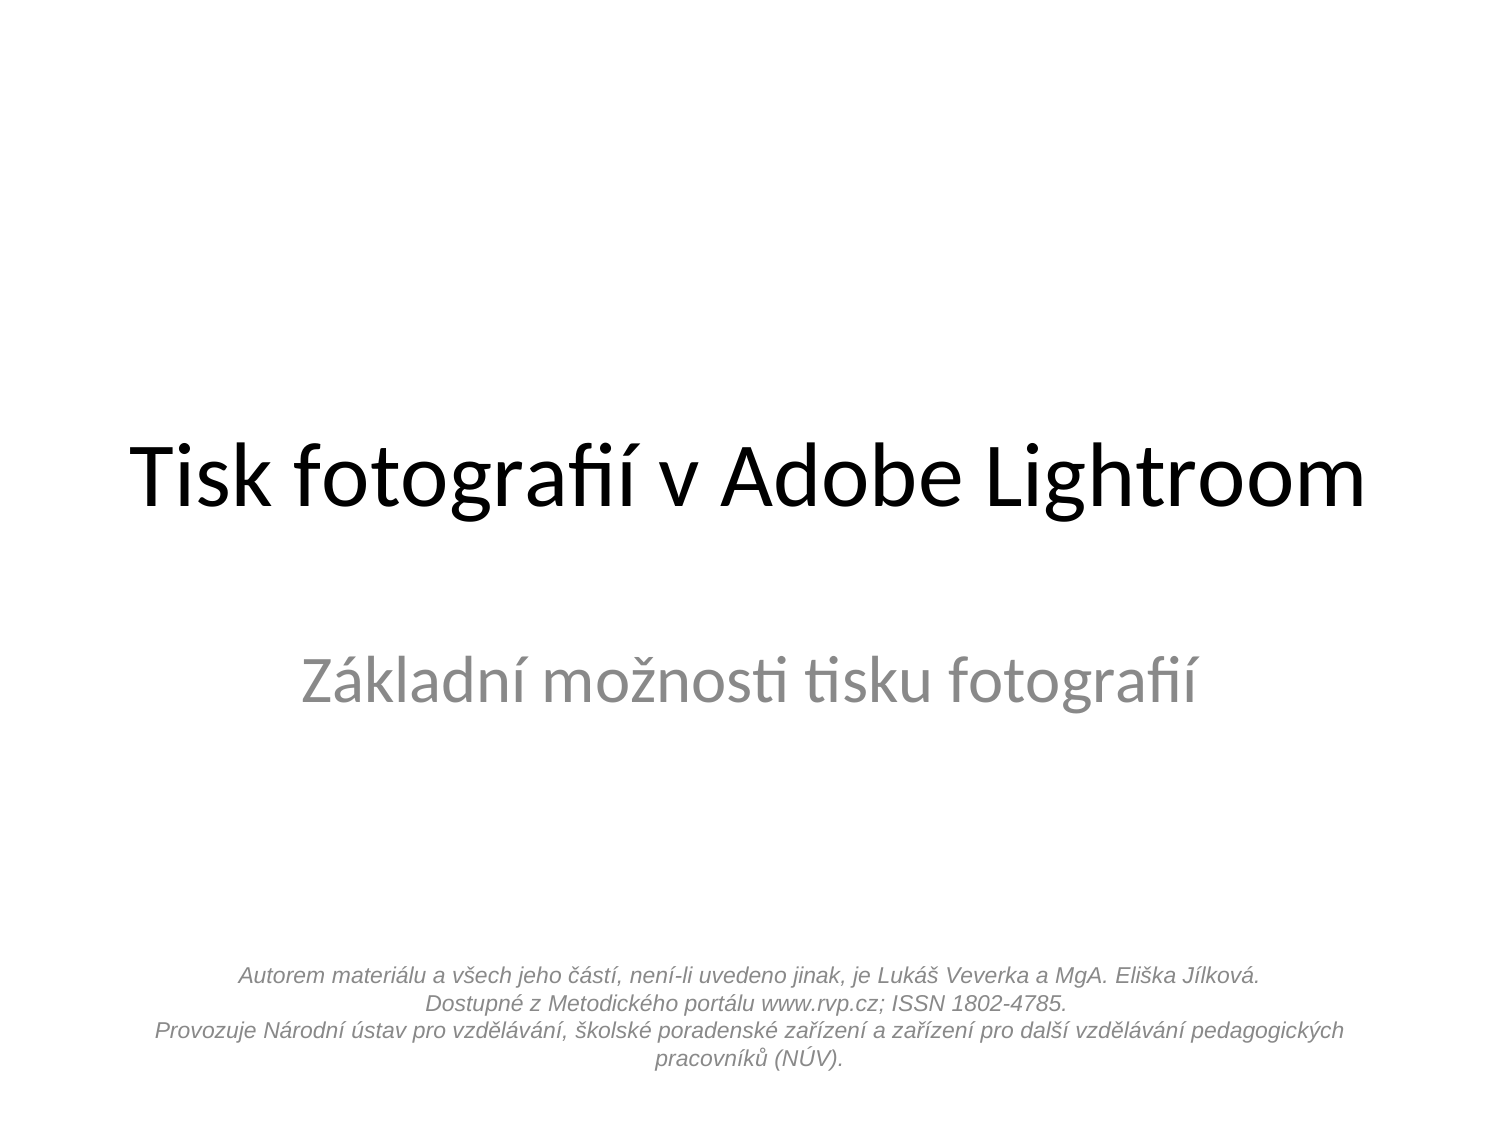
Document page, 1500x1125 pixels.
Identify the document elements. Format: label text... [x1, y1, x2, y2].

text_box Autorem materiálu a všech jeho částí, není-li uvedeno jinak, je Lukáš Veverka a MgA. Eliška Jílková. Dostupné z Metodického portálu www.rvp.cz; ISSN 1802-4785. Provozuje Národní ústav pro vzdělávání, školské poradenské zařízení a zařízení pro další vzdělávání pedagogických pracovníků (NÚV). [135, 999, 1365, 1060]
title Tisk fotografií v Adobe Lightroom [112, 349, 1388, 591]
text_box Základní možnosti tisku fotografií [225, 637, 1276, 728]
